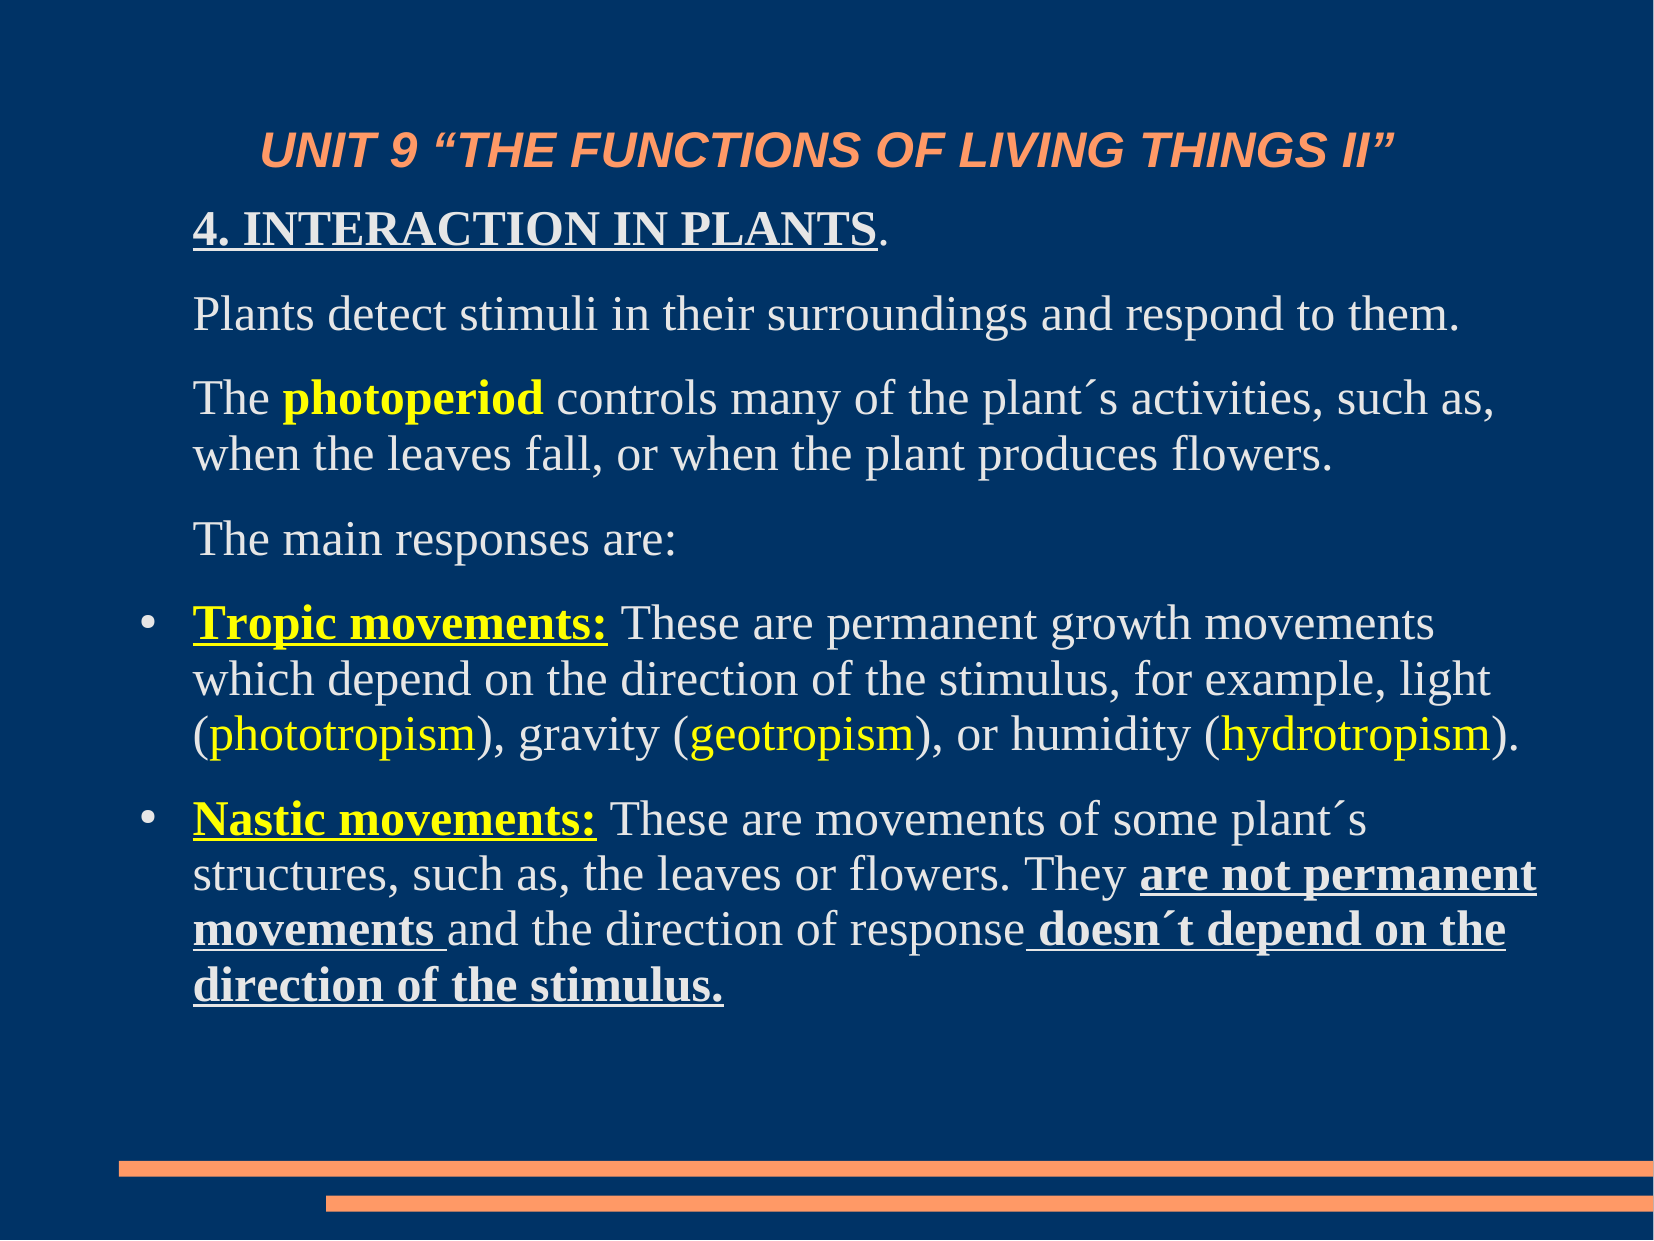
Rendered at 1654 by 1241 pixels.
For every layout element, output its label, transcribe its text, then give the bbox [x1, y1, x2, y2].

title UNIT 9 “THE FUNCTIONS OF LIVING THINGS II” [121, 46, 1534, 200]
list 4. INTERACTION IN PLANTS. Plants detect stimuli in their surroundings and respond to them. The photoperiod controls many of the plant´s activities, such as, when the leaves fall, or when the plant produces flowers. The main responses are: Tropic movements: These are permanent growth movements which depend on the direction of the stimulus, for example, light (phototropism), gravity (geotropism), or humidity (hydrotropism). Nastic movements: These are movements of some plant´s structures, such as, the leaves or flowers. They are not permanent movements and the direction of response doesn´t depend on the direction of the stimulus. [121, 200, 1561, 1146]
